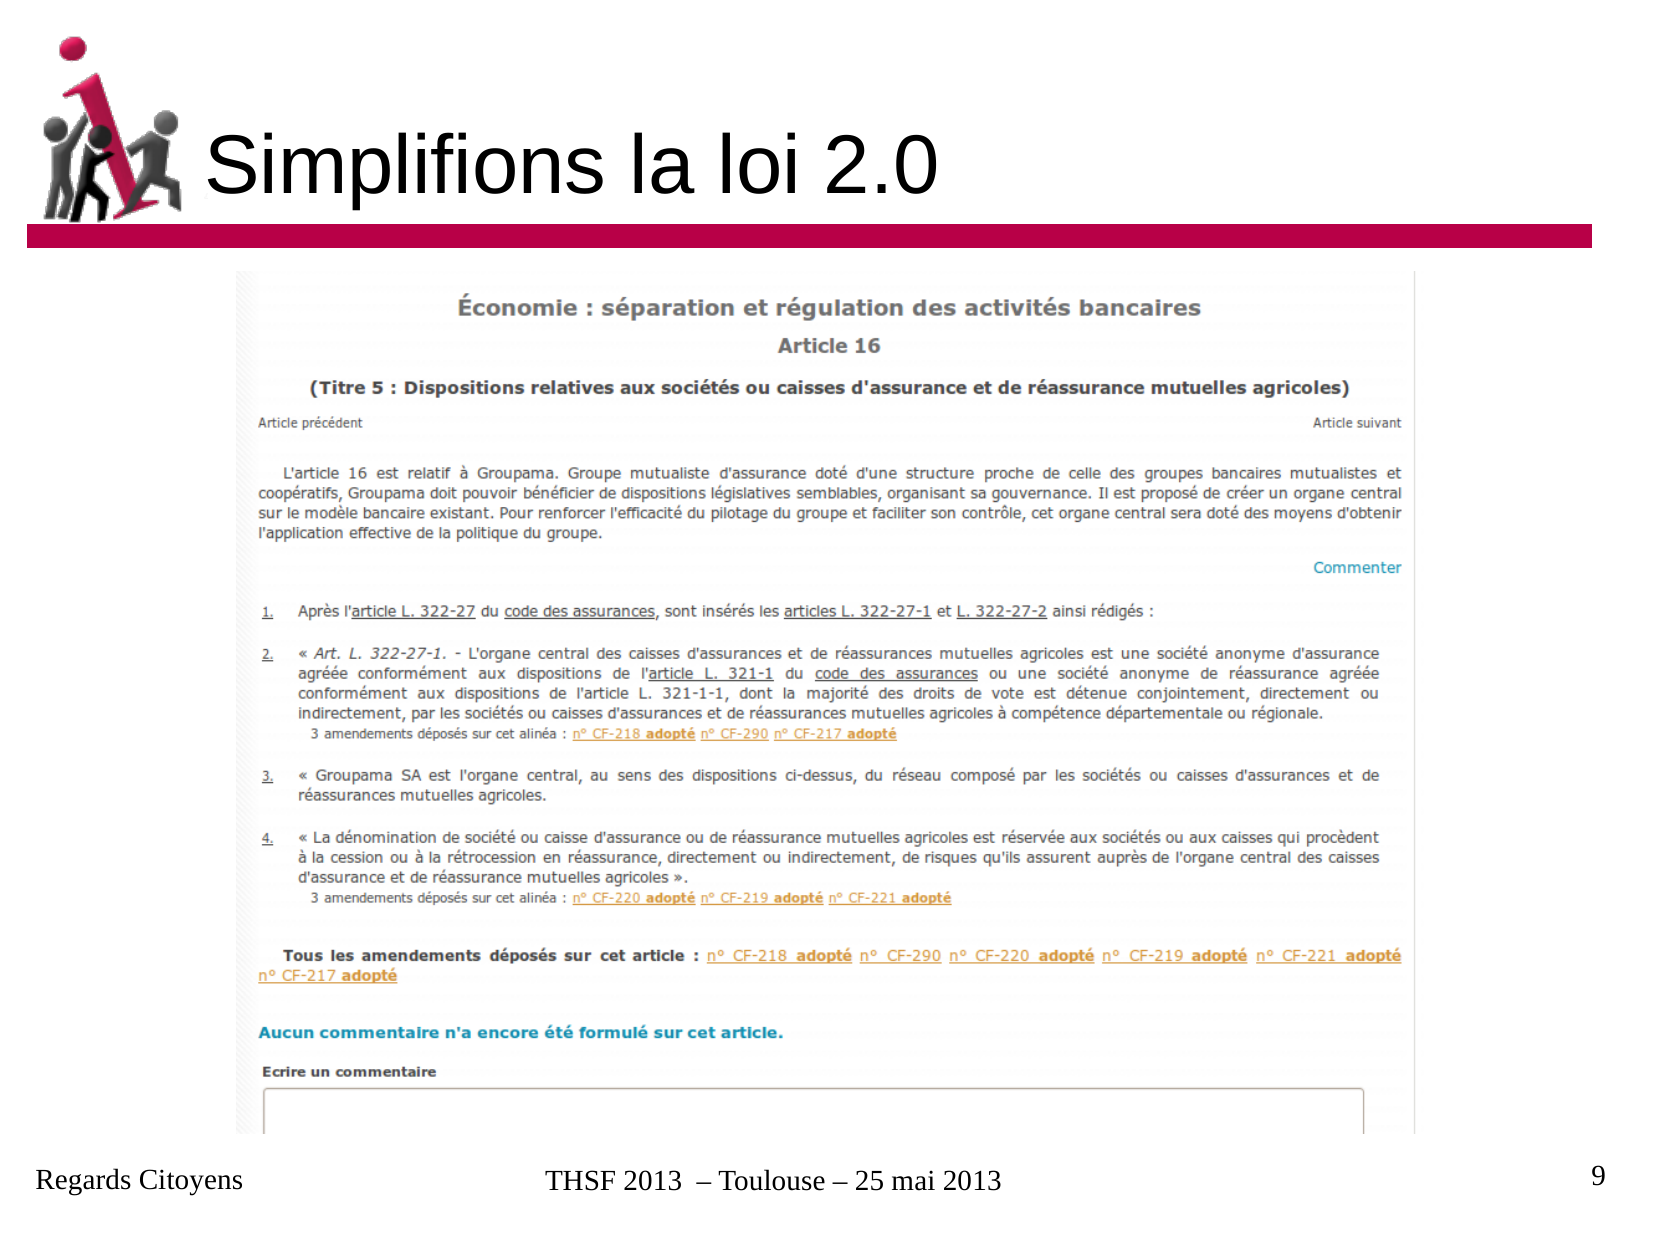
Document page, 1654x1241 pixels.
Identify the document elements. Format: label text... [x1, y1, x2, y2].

picture [27, 31, 208, 224]
picture [236, 271, 1424, 1134]
title Simplifions la loi 2.0 [204, 68, 1593, 261]
